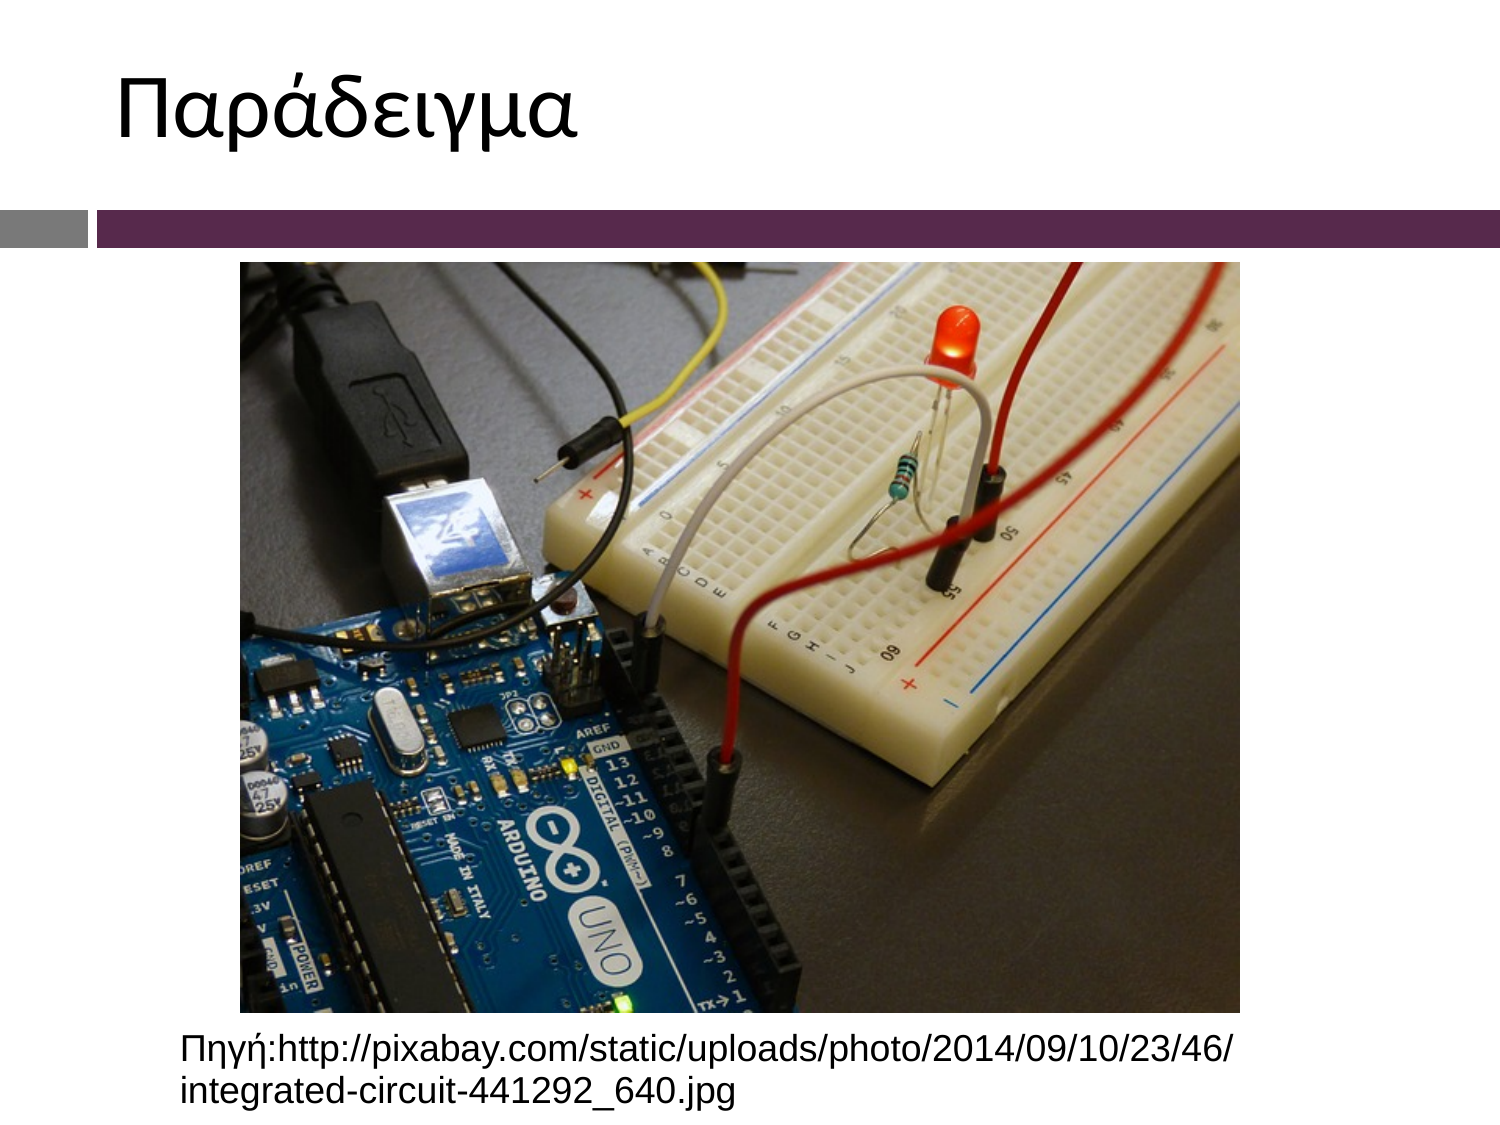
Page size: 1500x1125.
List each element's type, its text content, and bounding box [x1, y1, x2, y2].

picture [240, 262, 1240, 1013]
text_box Πηγή:http://pixabay.com/static/uploads/photo/2014/09/10/23/46/integrated-circuit-441292_640.jpg [165, 1020, 1366, 1119]
title Παράδειγμα [100, 19, 1438, 182]
